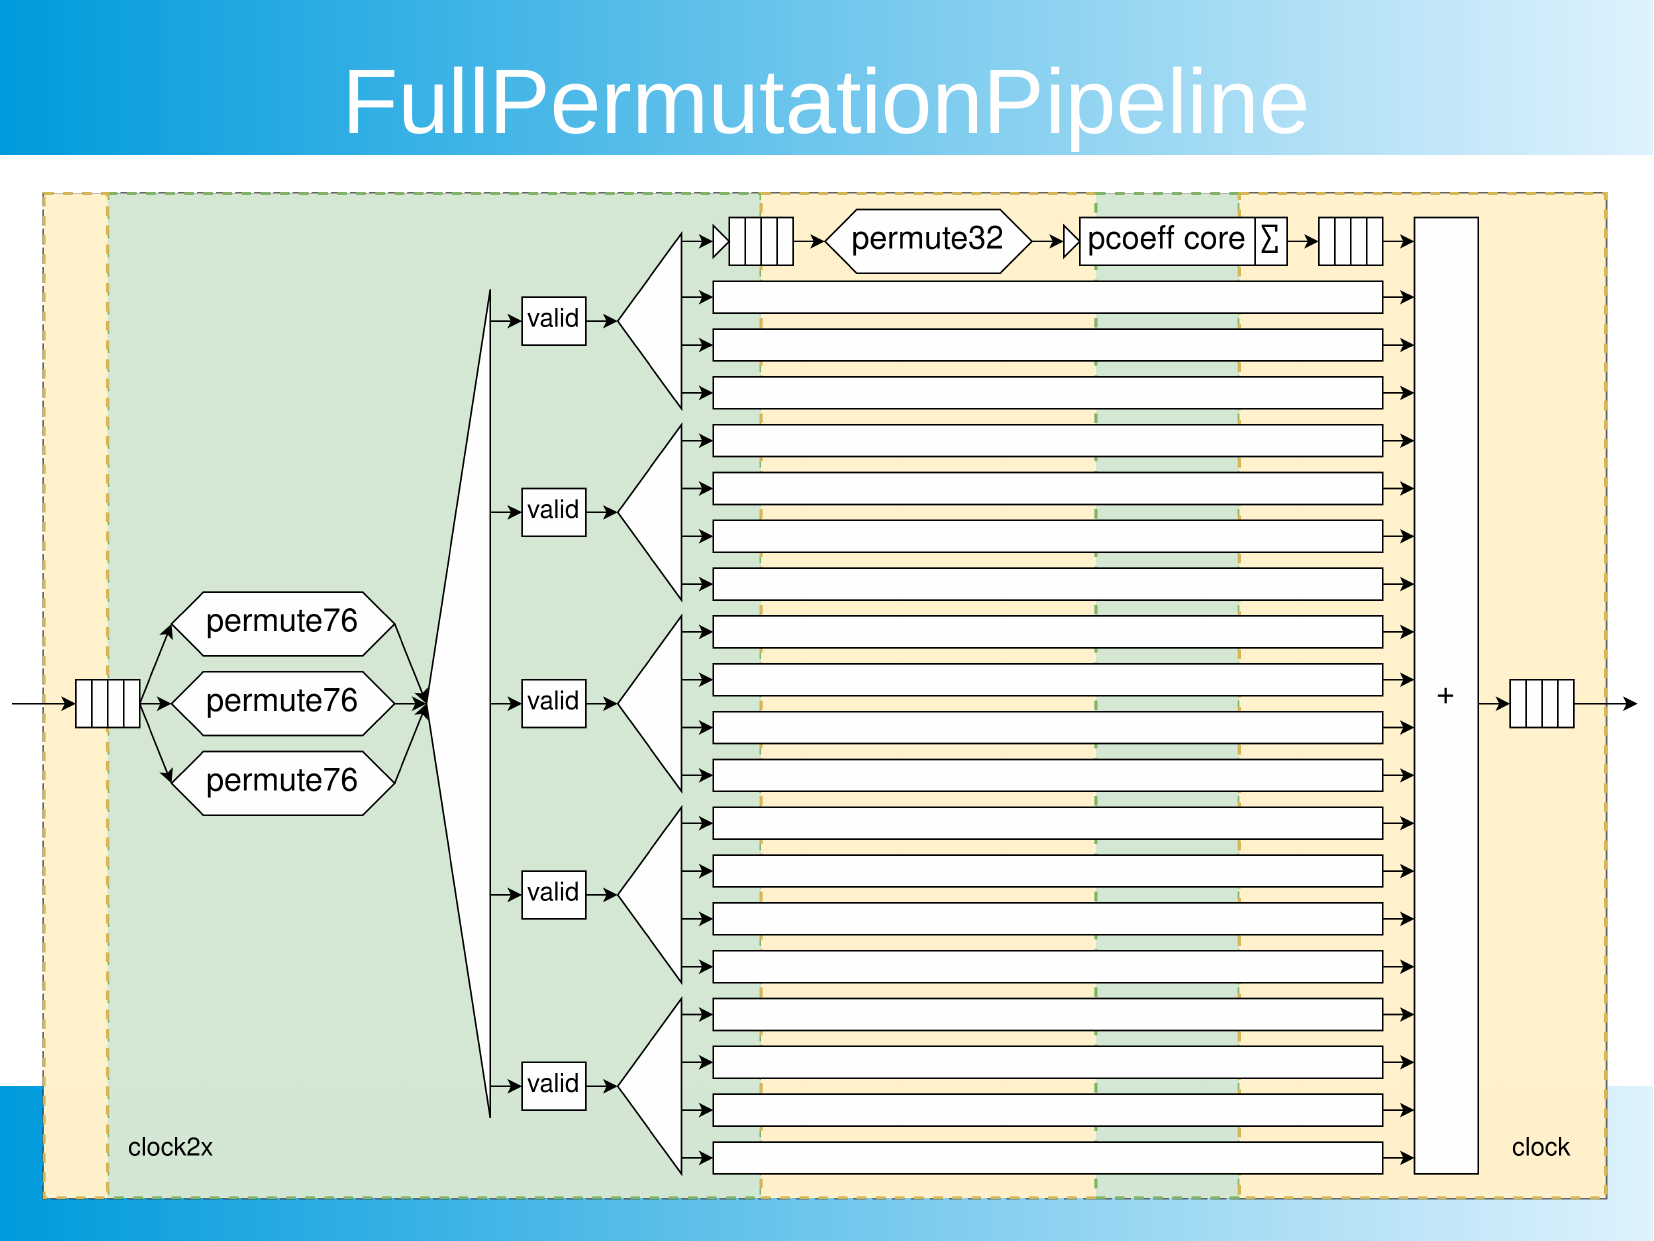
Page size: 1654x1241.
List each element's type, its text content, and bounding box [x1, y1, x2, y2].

picture [0, 182, 1651, 1241]
title FullPermutationPipeline [82, 49, 1571, 155]
